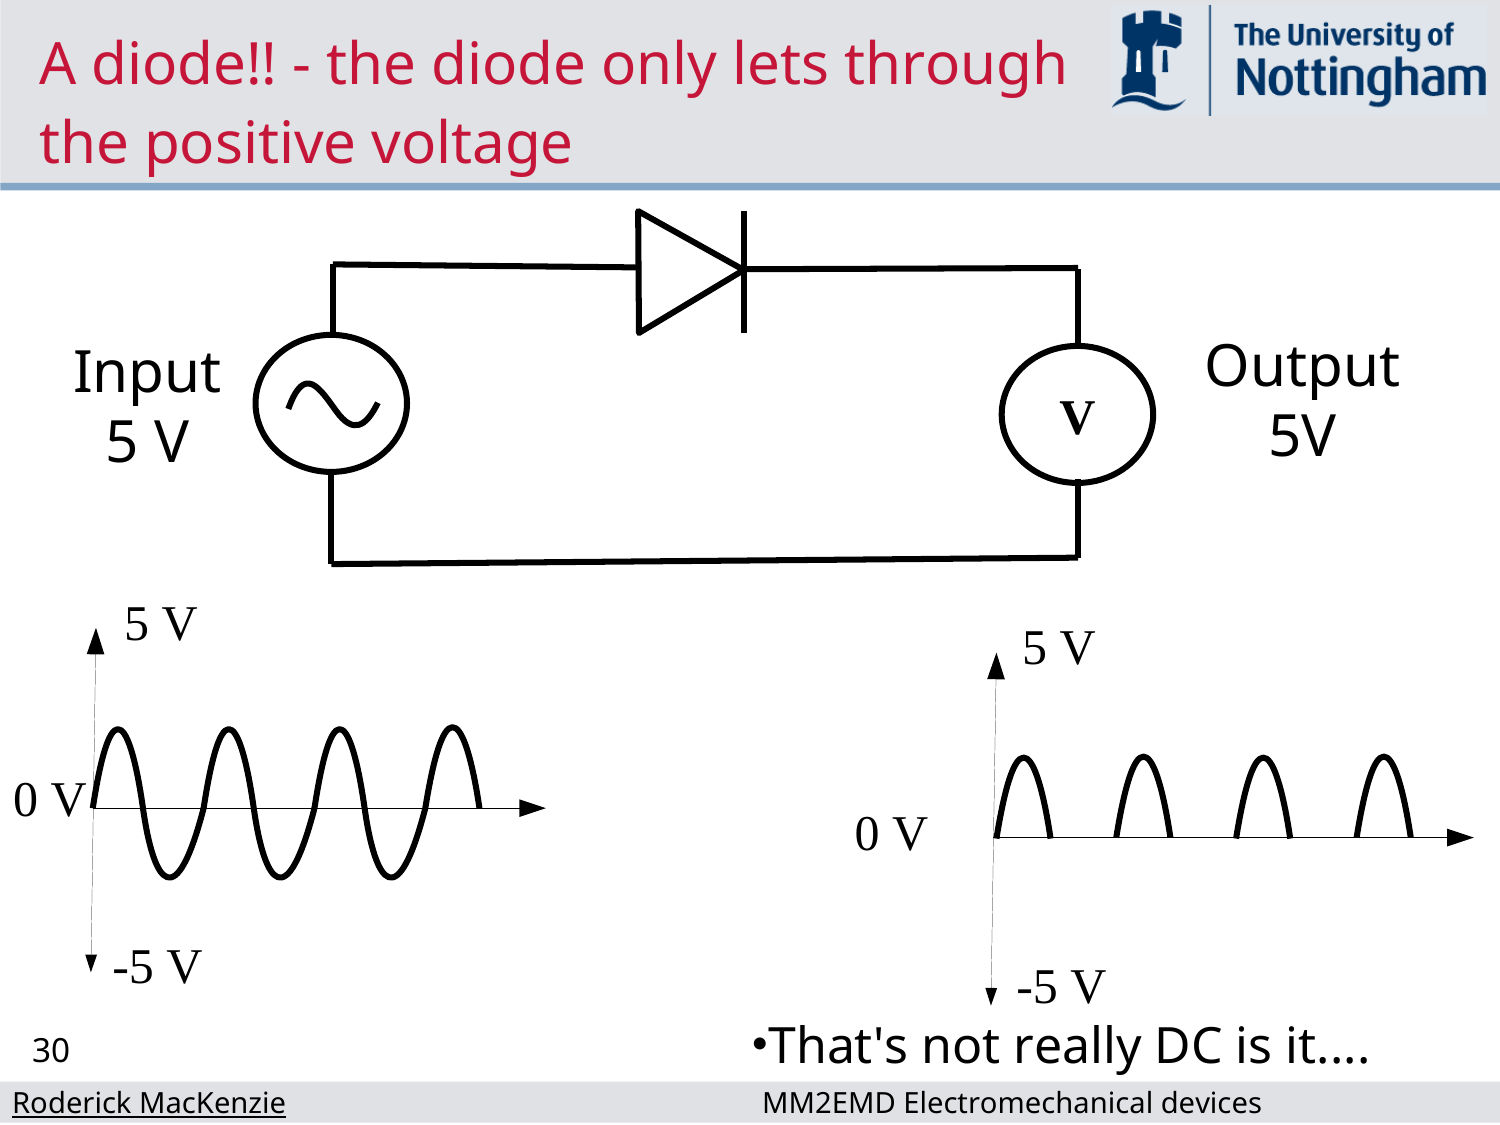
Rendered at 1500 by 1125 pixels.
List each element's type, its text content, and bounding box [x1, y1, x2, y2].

text_box <number> [17, 1021, 233, 1092]
text_box [638, 211, 741, 333]
text_box That's not really DC is it.... [736, 1006, 1500, 1106]
text_box 5 V [109, 582, 345, 679]
text_box Input 5 V [58, 327, 239, 482]
picture [1111, 4, 1487, 116]
text_box -5 V [97, 926, 334, 1022]
text_box 0 V [0, 758, 234, 854]
text_box -5 V [1001, 946, 1257, 1006]
title A diode!! - the diode only lets through the positive voltage [24, 0, 1109, 212]
text_box 5 V [1007, 606, 1263, 705]
text_box 0 V [839, 792, 1095, 891]
text_box Output 5V [1189, 320, 1422, 476]
text_box V [1001, 345, 1154, 483]
